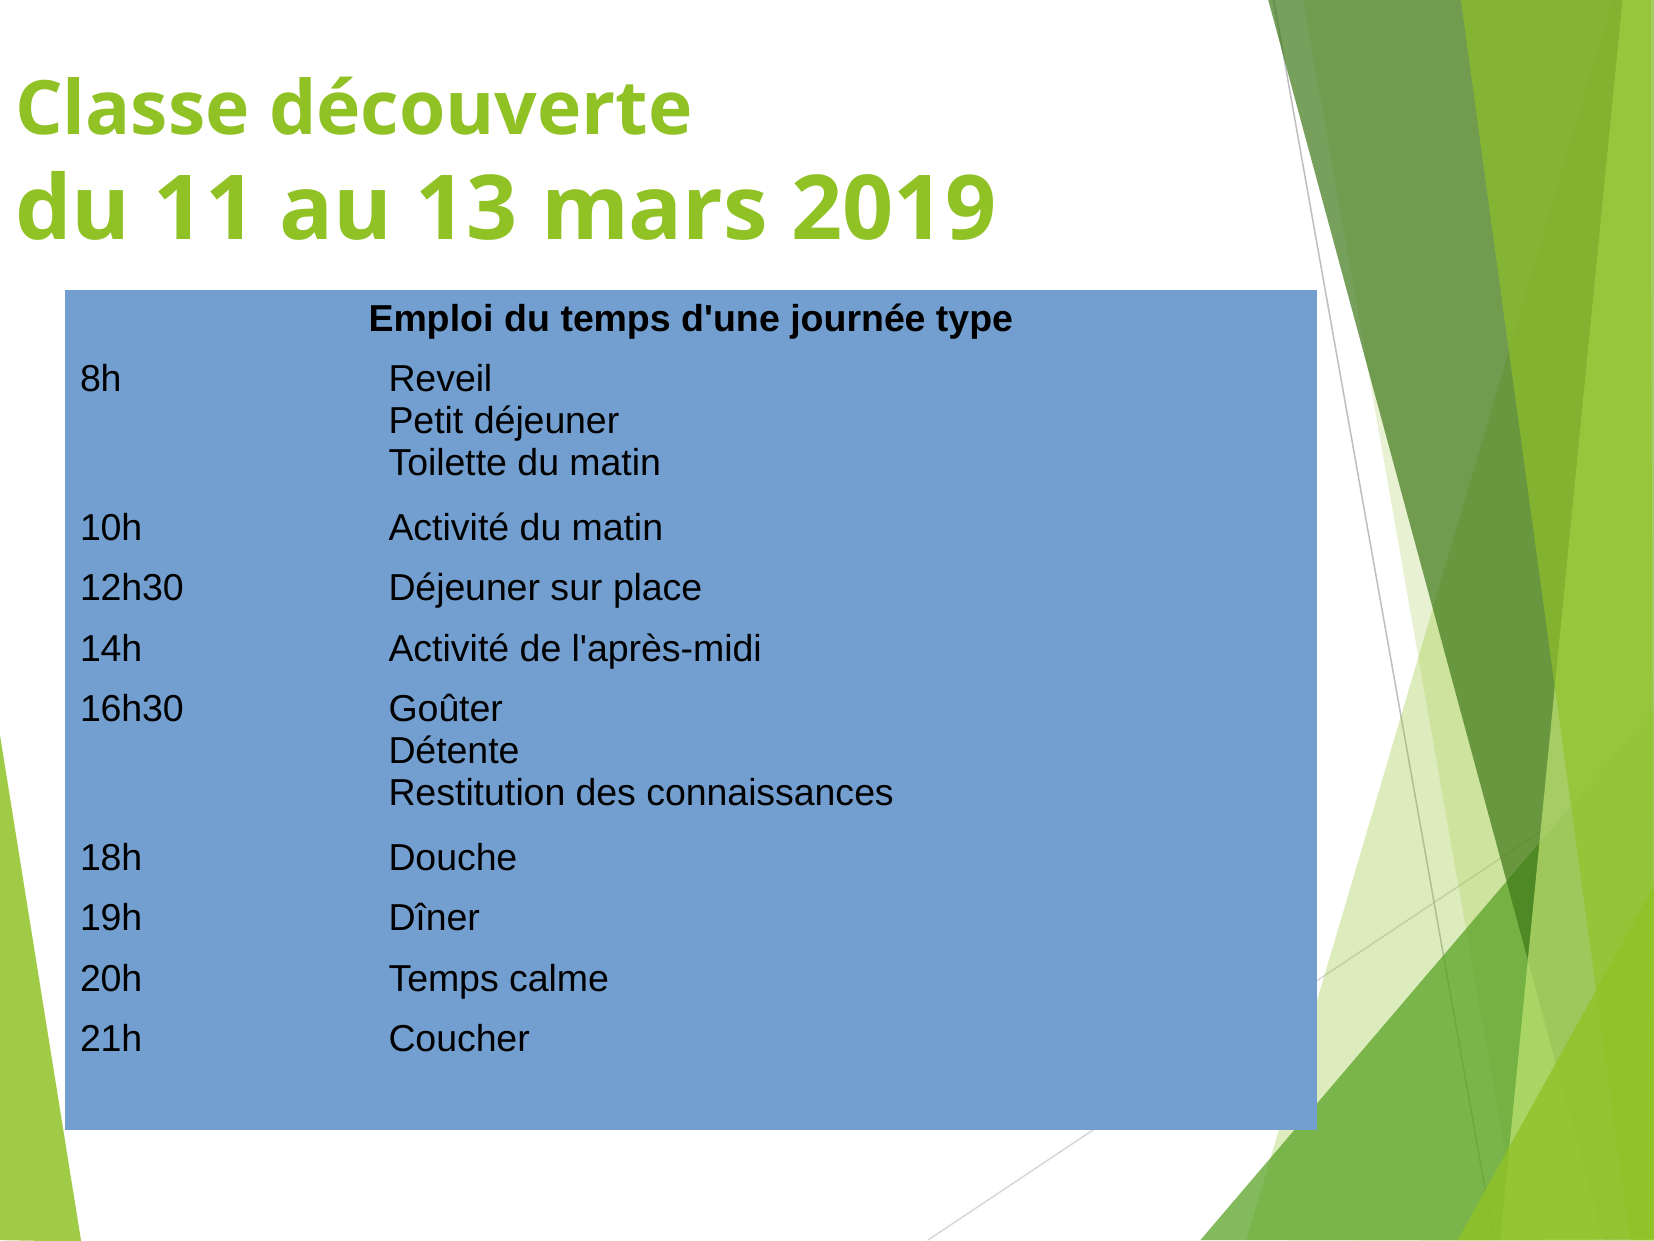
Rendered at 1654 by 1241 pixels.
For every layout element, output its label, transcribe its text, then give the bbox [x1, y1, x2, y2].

table_cell 21h [65, 1010, 374, 1070]
table_cell Déjeuner sur place [374, 559, 1317, 620]
table_cell Reveil Petit déjeuner Toilette du matin [374, 350, 1317, 499]
table_cell 10h [65, 499, 374, 559]
table_cell 12h30 [65, 559, 374, 620]
table_cell Activité du matin [374, 499, 1317, 559]
table_cell Goûter Détente Restitution des connaissances [374, 680, 1317, 829]
table_cell Coucher [374, 1010, 1317, 1070]
table_cell 14h [65, 620, 374, 680]
table_header Emploi du temps d'une journée type [65, 290, 1317, 350]
table_cell 19h [65, 889, 374, 950]
table_cell Activité de l'après-midi [374, 620, 1317, 680]
table_cell 18h [65, 829, 374, 889]
table_cell Douche [374, 829, 1317, 889]
table_cell [374, 1070, 1317, 1130]
table_cell 20h [65, 950, 374, 1010]
table_cell Temps calme [374, 950, 1317, 1010]
title Classe découverte du 11 au 13 mars 2019 [0, 52, 1489, 266]
table_cell 16h30 [65, 680, 374, 829]
table_cell Dîner [374, 889, 1317, 950]
table_cell [65, 1070, 374, 1130]
table_cell 8h [65, 350, 374, 499]
